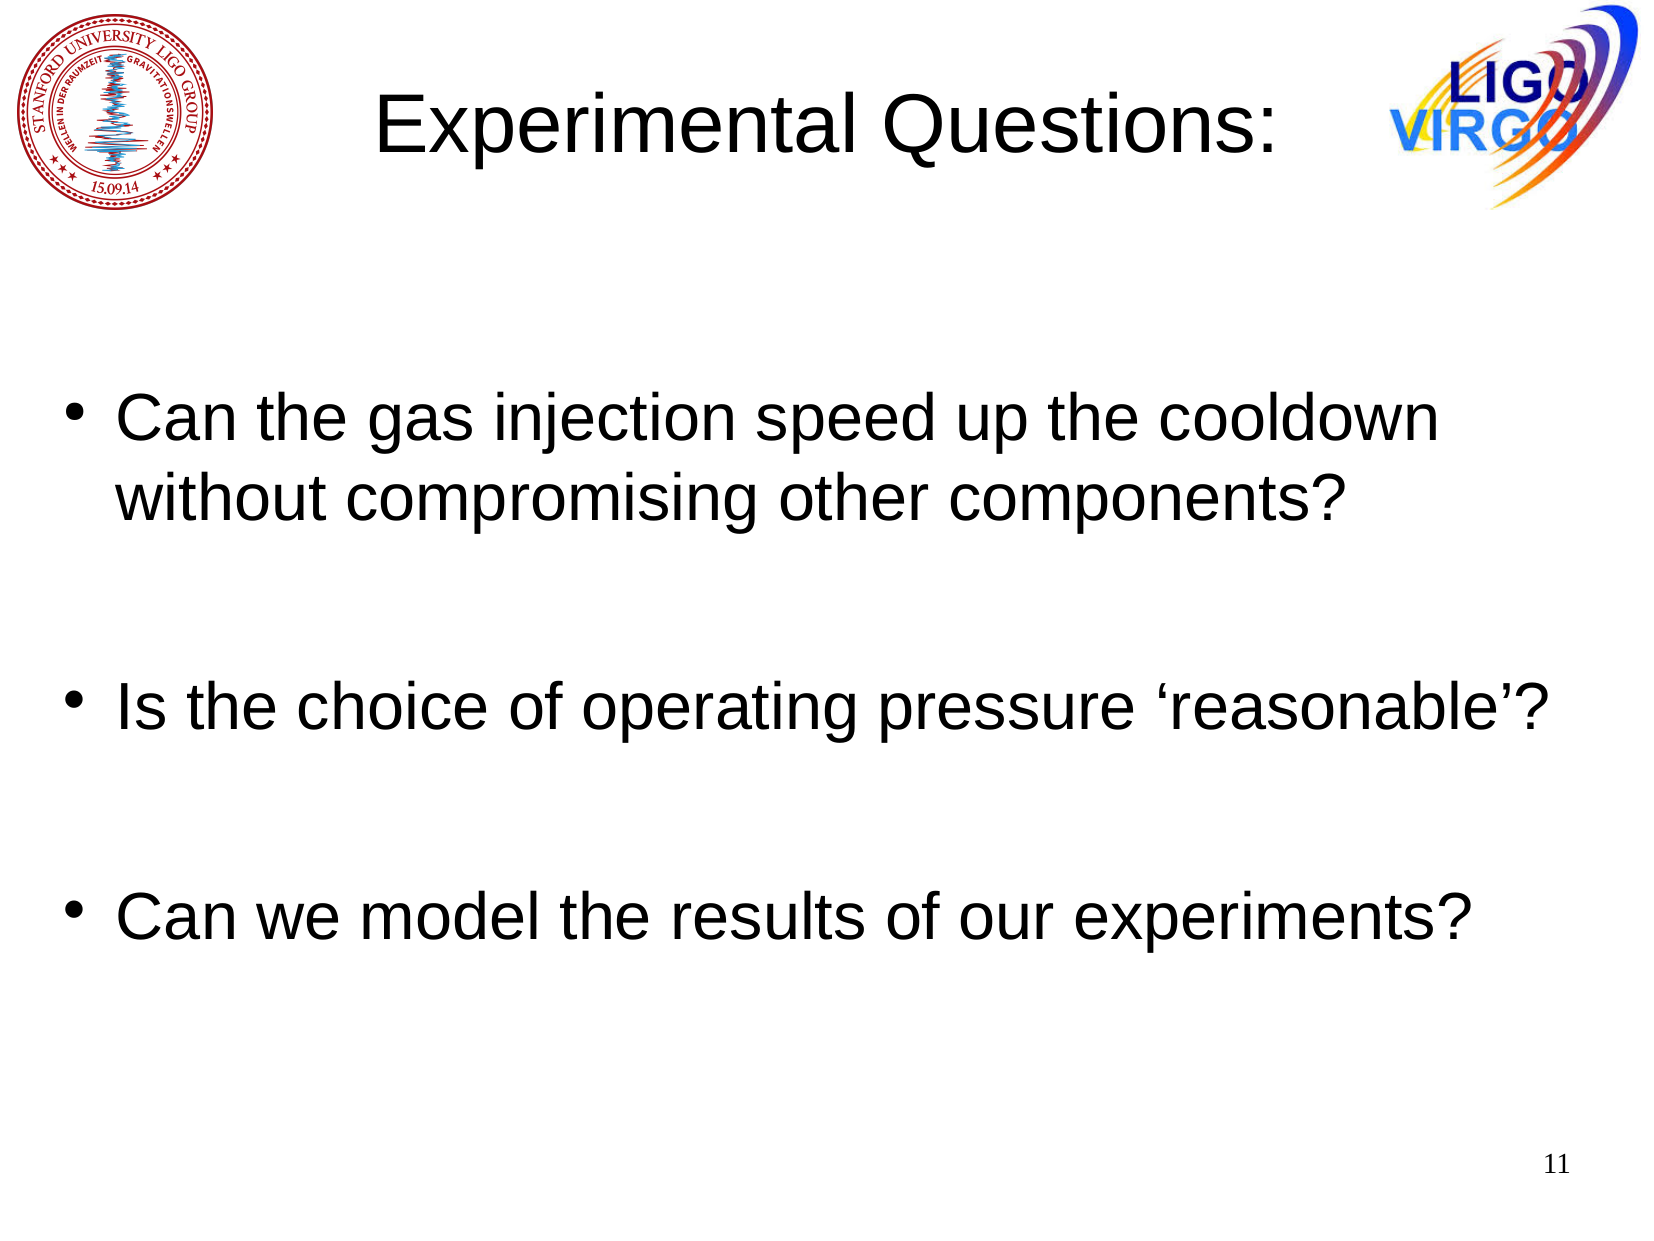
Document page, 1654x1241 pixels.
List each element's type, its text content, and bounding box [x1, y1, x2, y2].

picture [1372, 0, 1654, 210]
picture [17, 14, 213, 210]
text_box Can the gas injection speed up the cooldown without compromising other components? Is the choice of operating pressure ‘reasonable’? Can we model the results of our experiments? [44, 373, 1571, 1093]
title Experimental Questions: [82, 19, 1572, 227]
